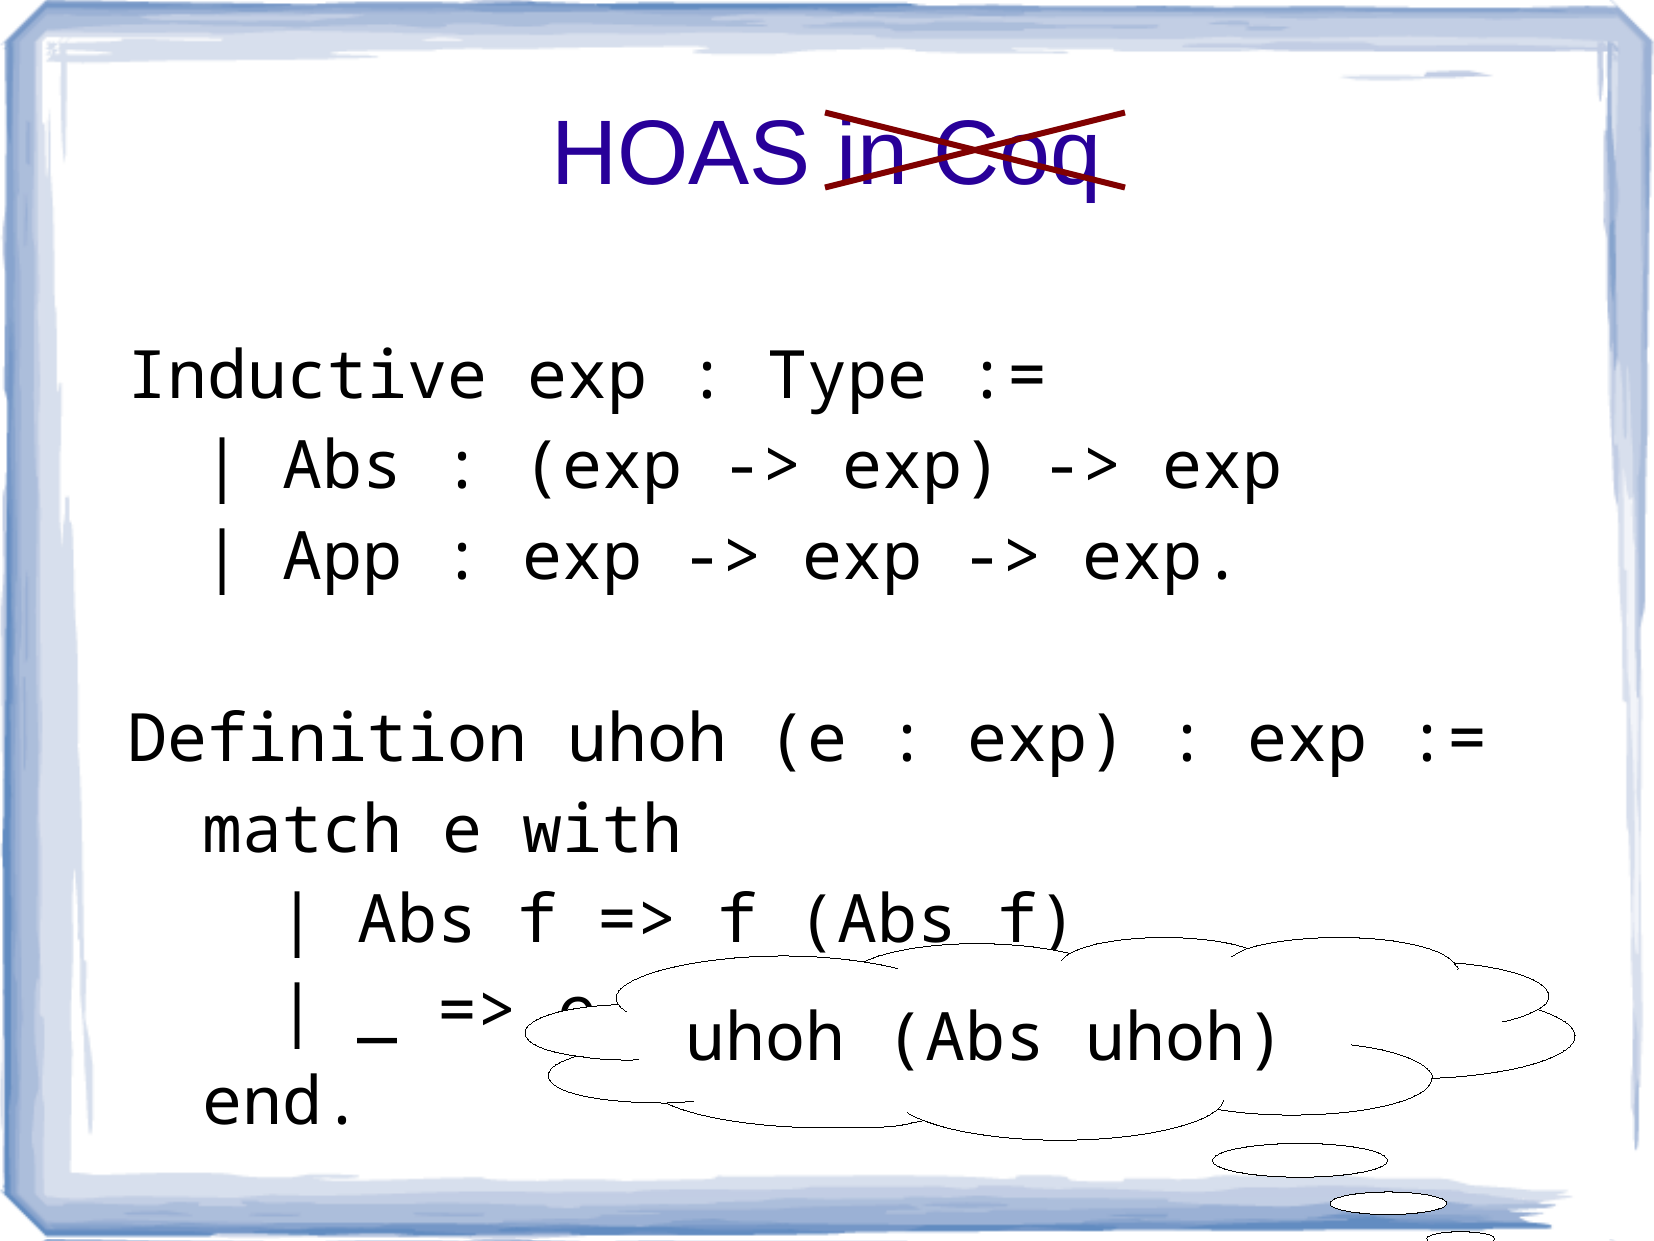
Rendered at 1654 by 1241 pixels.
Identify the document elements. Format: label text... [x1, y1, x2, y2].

text_box Inductive exp : Type := | Abs : (exp -> exp) -> exp | App : exp -> exp -> exp. Definition uhoh (e : exp) : exp := match e with | Abs f => f (Abs f) | _ => e end. [112, 319, 1576, 1033]
text_box uhoh (Abs uhoh) [1212, 1143, 1388, 1178]
text_box uhoh (Abs uhoh) [1426, 1231, 1495, 1241]
title HOAS in Coq [82, 56, 1571, 250]
text_box uhoh (Abs uhoh) [525, 937, 1576, 1141]
text_box uhoh (Abs uhoh) [1330, 1191, 1447, 1215]
picture [0, 0, 1654, 1241]
